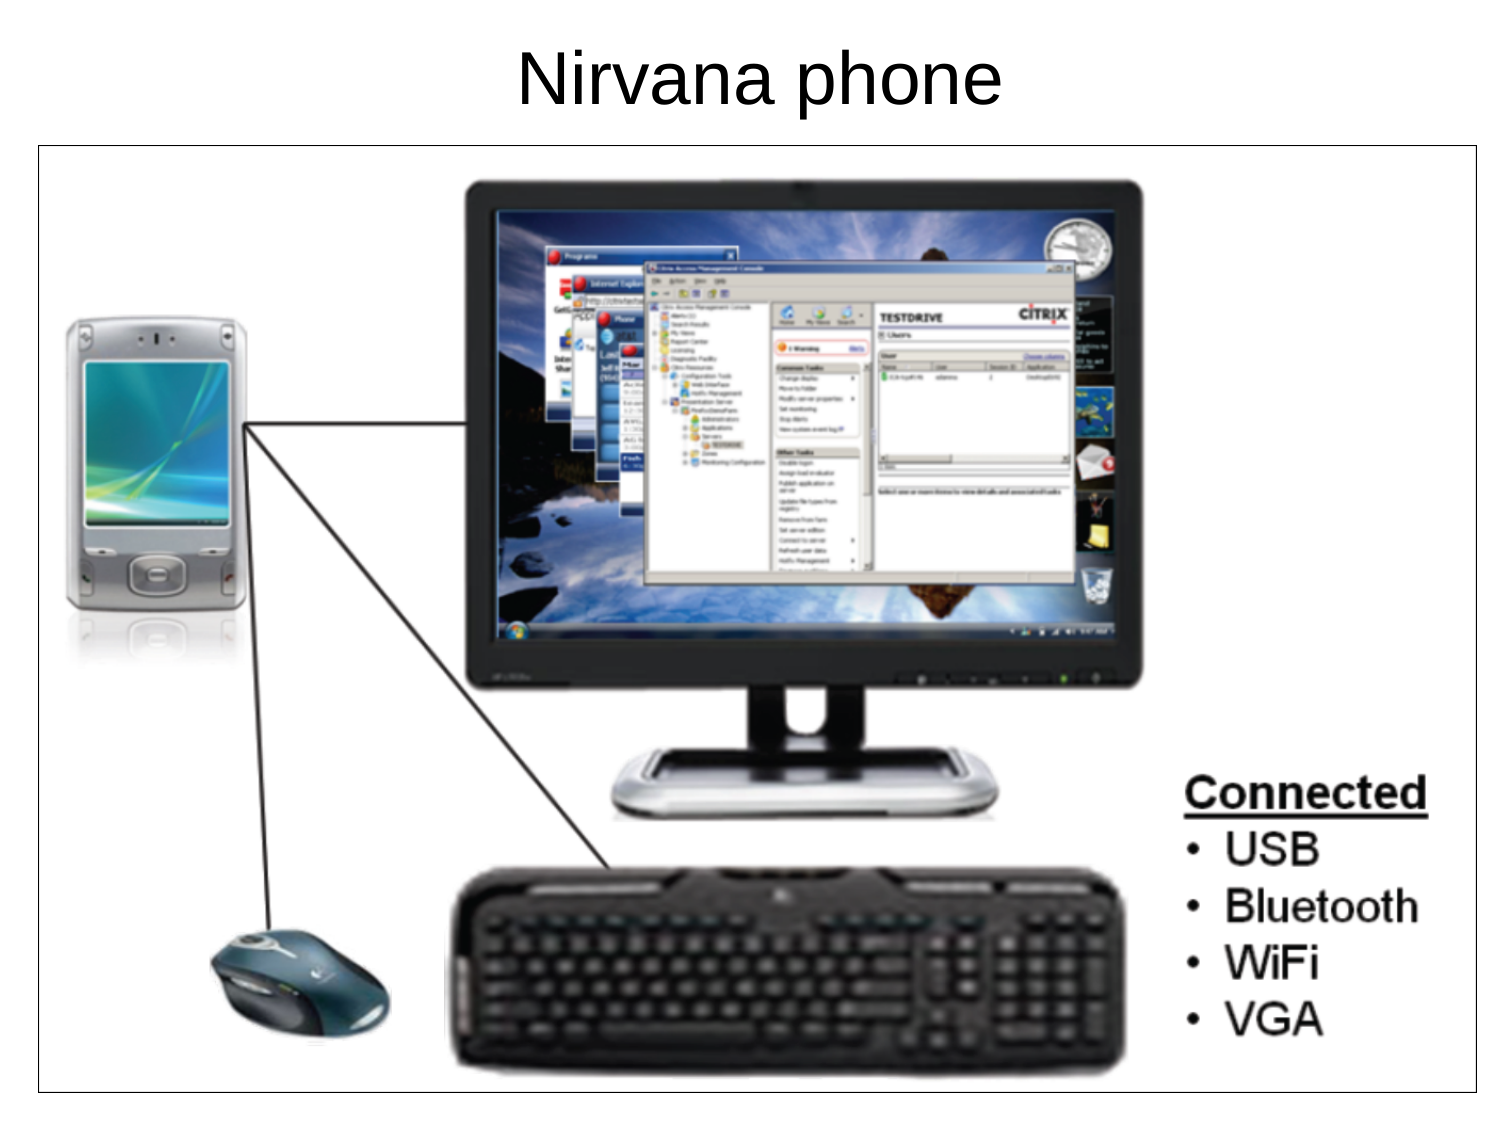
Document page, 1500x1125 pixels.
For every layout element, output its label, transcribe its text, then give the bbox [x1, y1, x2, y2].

picture [38, 145, 1477, 1093]
text_box Nirvana phone [501, 29, 1325, 129]
